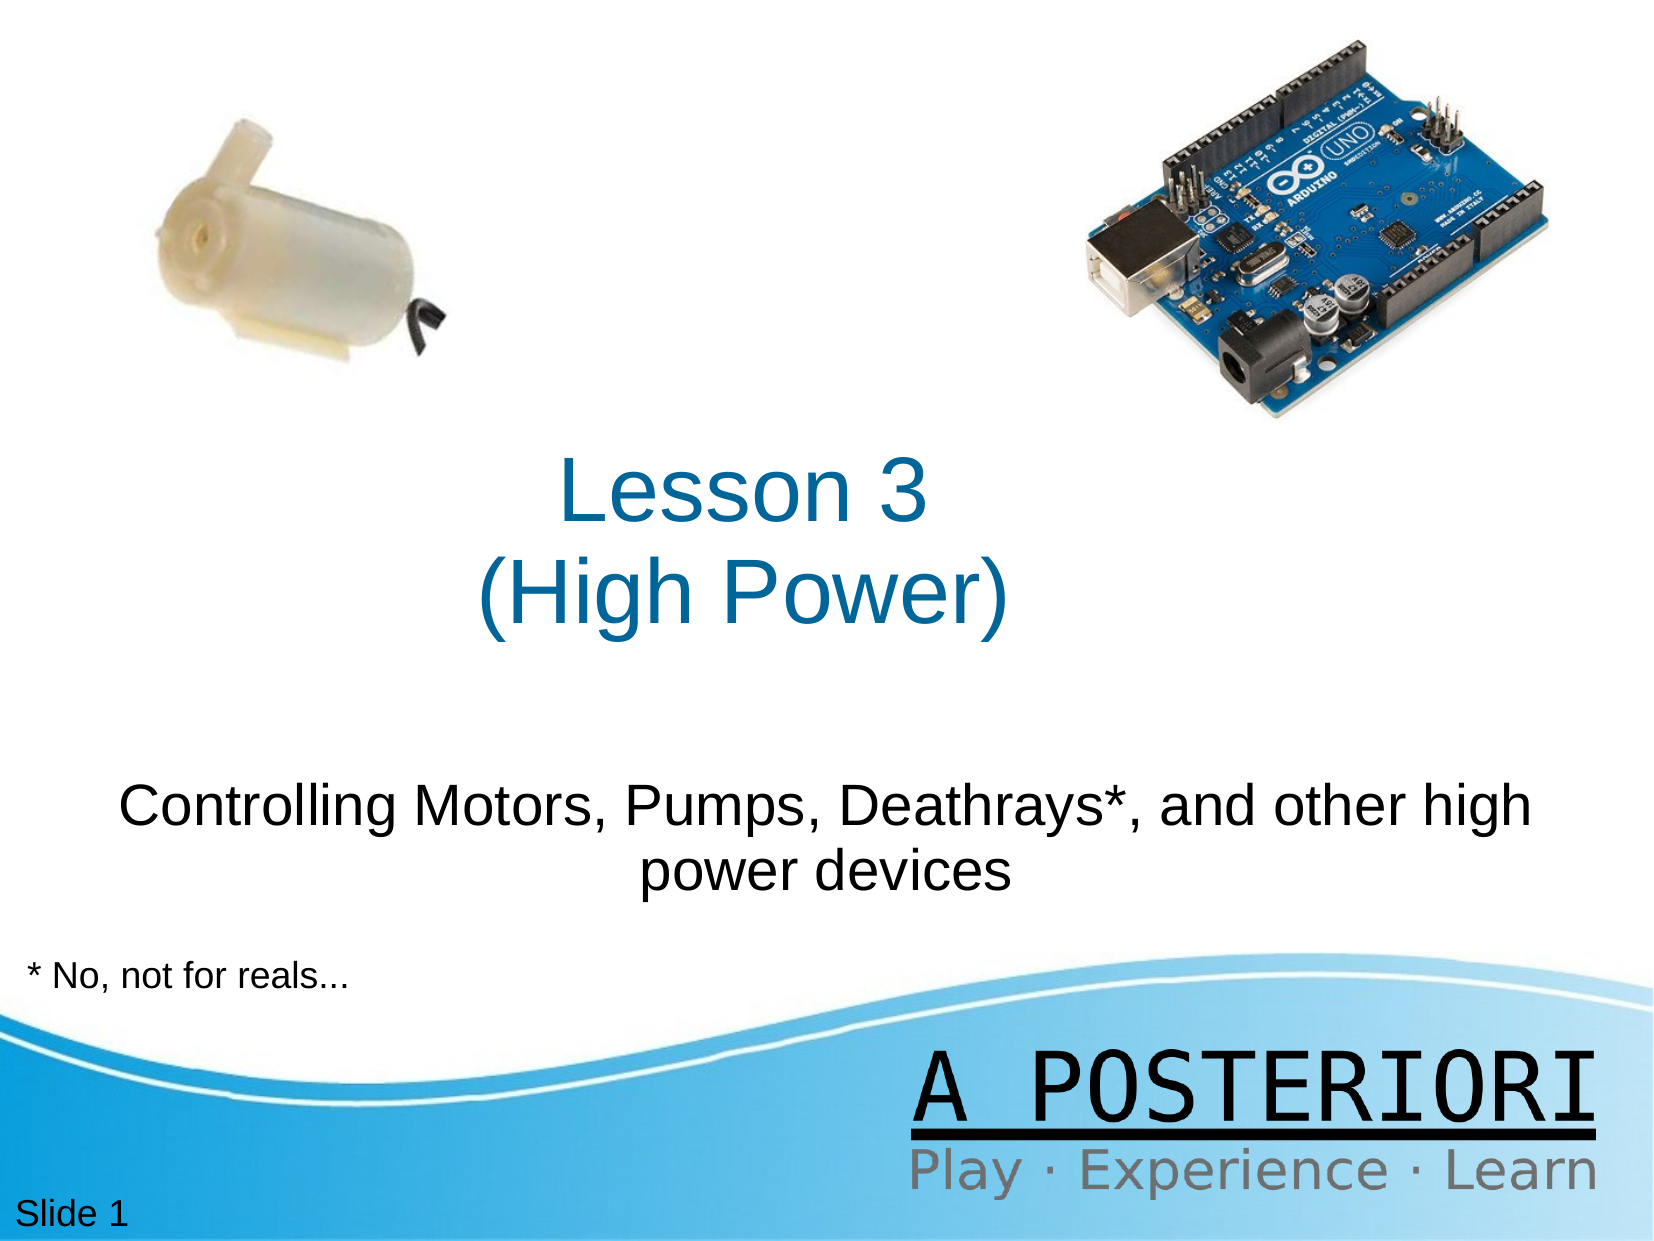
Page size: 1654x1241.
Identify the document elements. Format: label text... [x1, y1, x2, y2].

picture [0, 952, 1654, 1241]
picture [25, 0, 562, 506]
picture [1085, 39, 1551, 424]
title Lesson 3 (High Power) [0, 437, 1489, 645]
text_box * No, not for reals... [12, 947, 433, 1004]
subtitle Controlling Motors, Pumps, Deathrays*, and other high power devices [82, 665, 1571, 1010]
